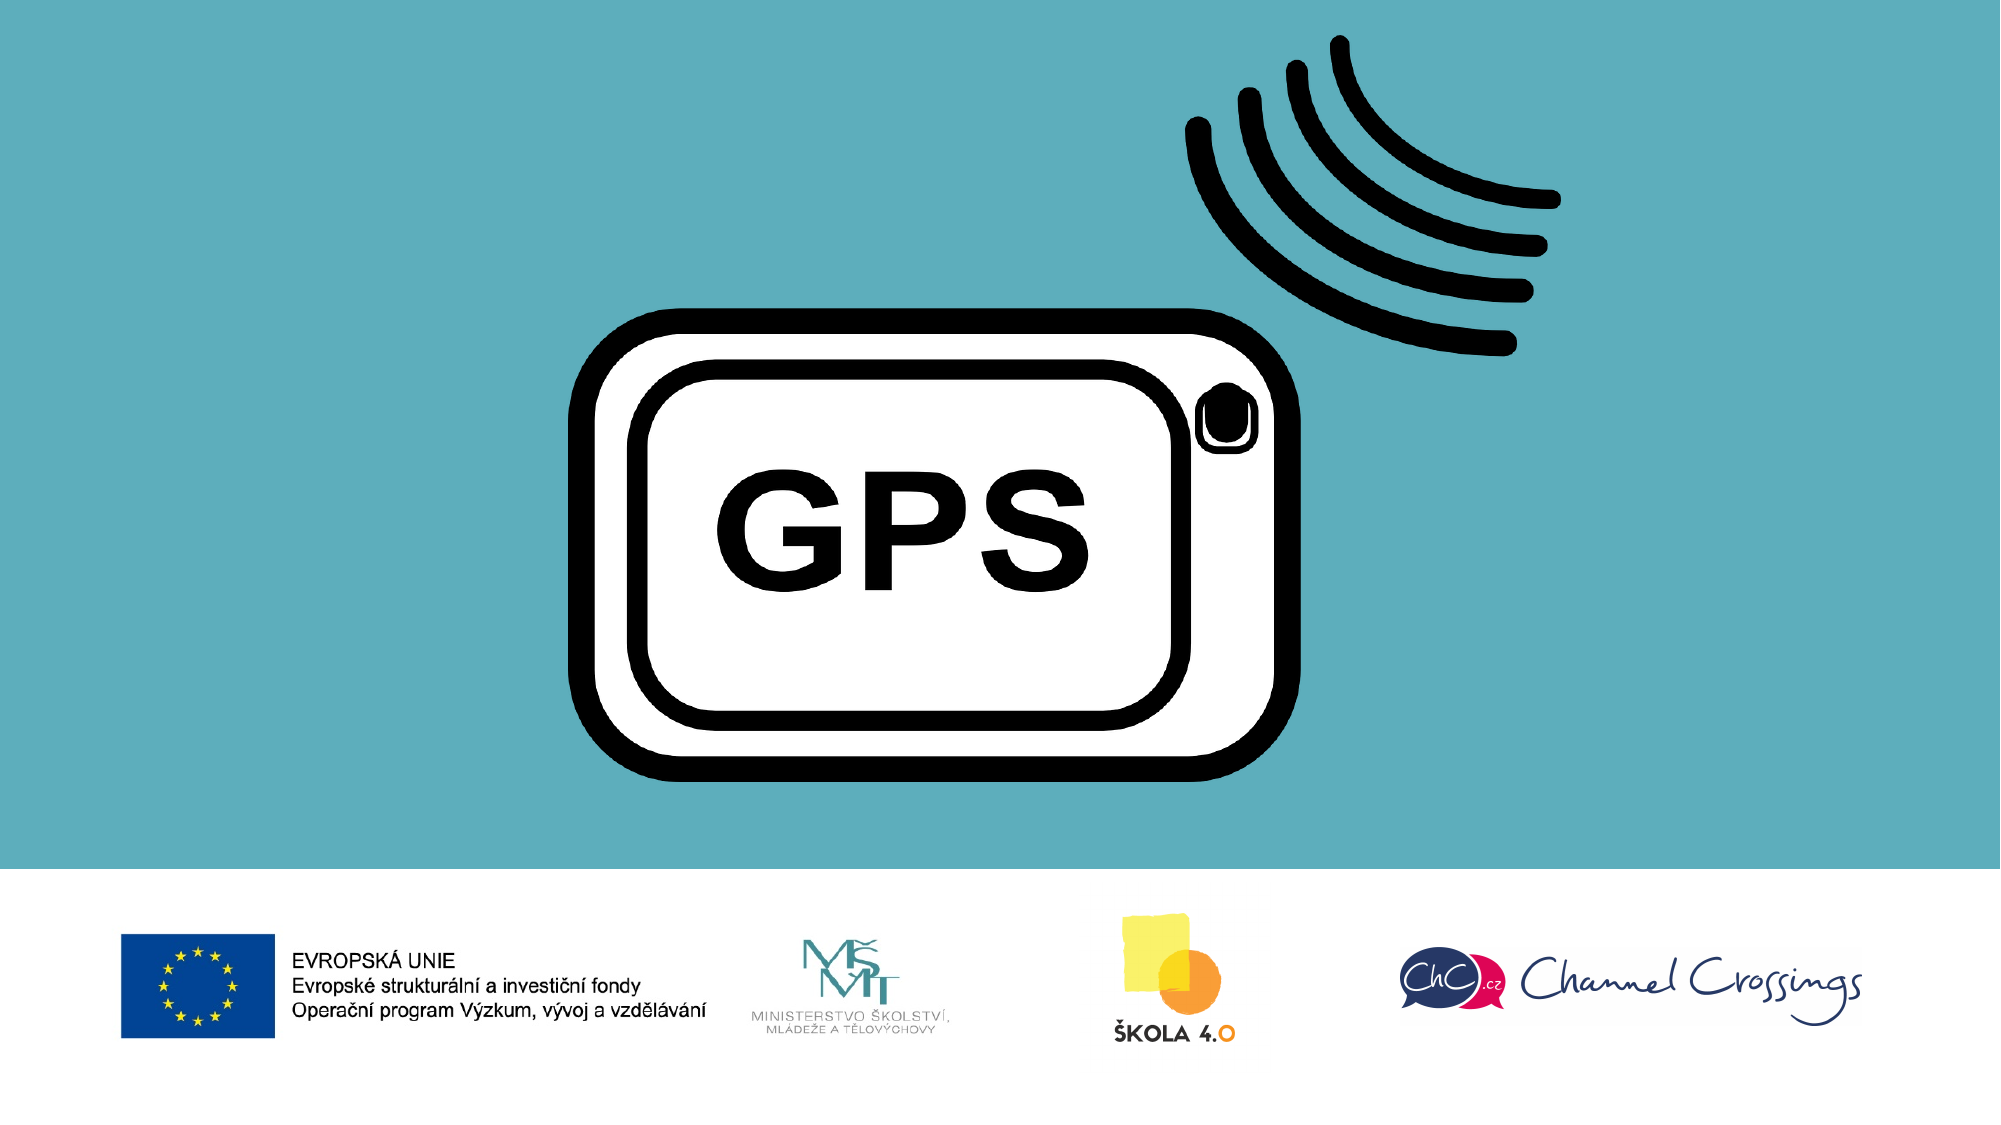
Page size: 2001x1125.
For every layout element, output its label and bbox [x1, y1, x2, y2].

picture [69, 883, 1000, 1090]
picture [568, 35, 1561, 782]
text_box [0, 0, 2000, 869]
picture [1079, 883, 1271, 1073]
picture [1400, 947, 1862, 1026]
